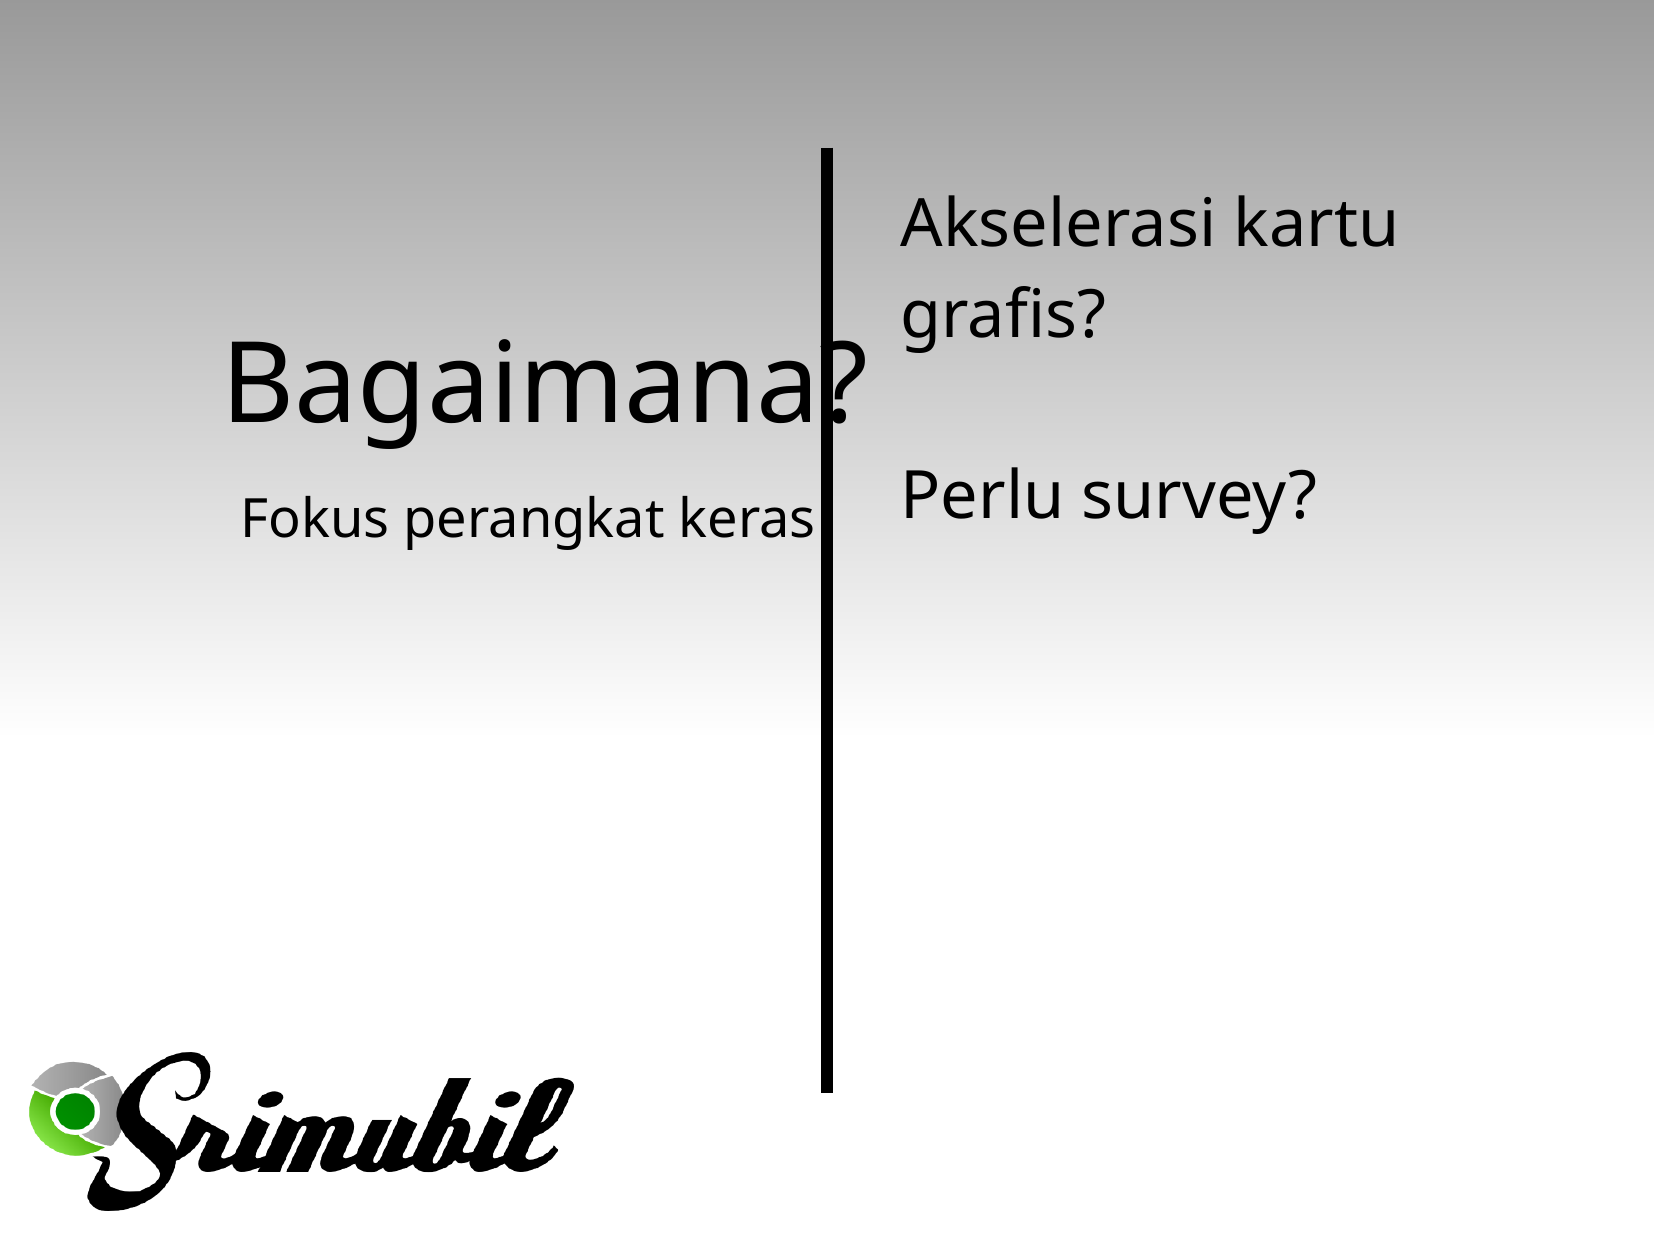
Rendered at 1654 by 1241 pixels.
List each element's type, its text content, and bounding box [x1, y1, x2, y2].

text_box Bagaimana? [206, 295, 791, 451]
picture [29, 1052, 574, 1211]
text_box Akselerasi kartu grafis? Perlu survey? [885, 167, 1536, 1093]
text_box Fokus perangkat keras [225, 472, 768, 555]
